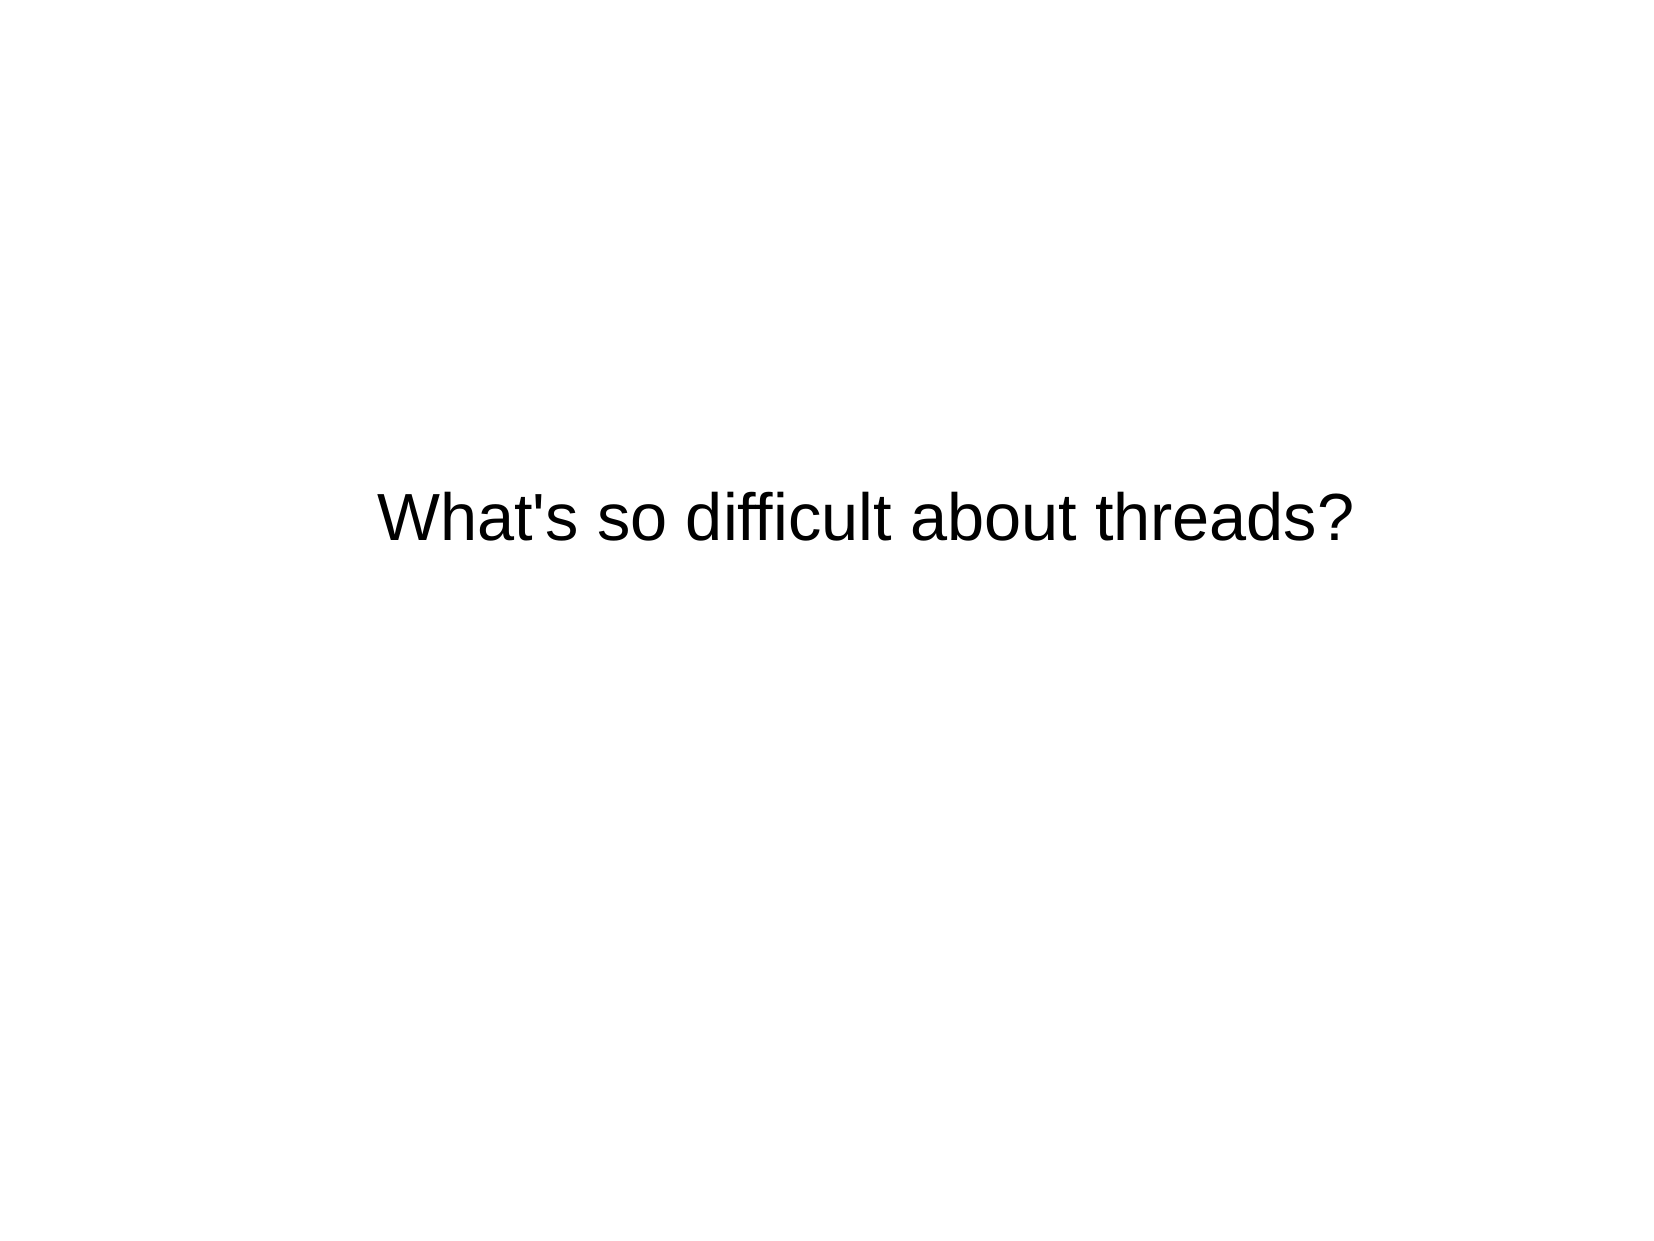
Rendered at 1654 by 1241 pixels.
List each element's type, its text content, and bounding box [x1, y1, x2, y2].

list What's so difficult about threads? [86, 480, 1576, 1241]
